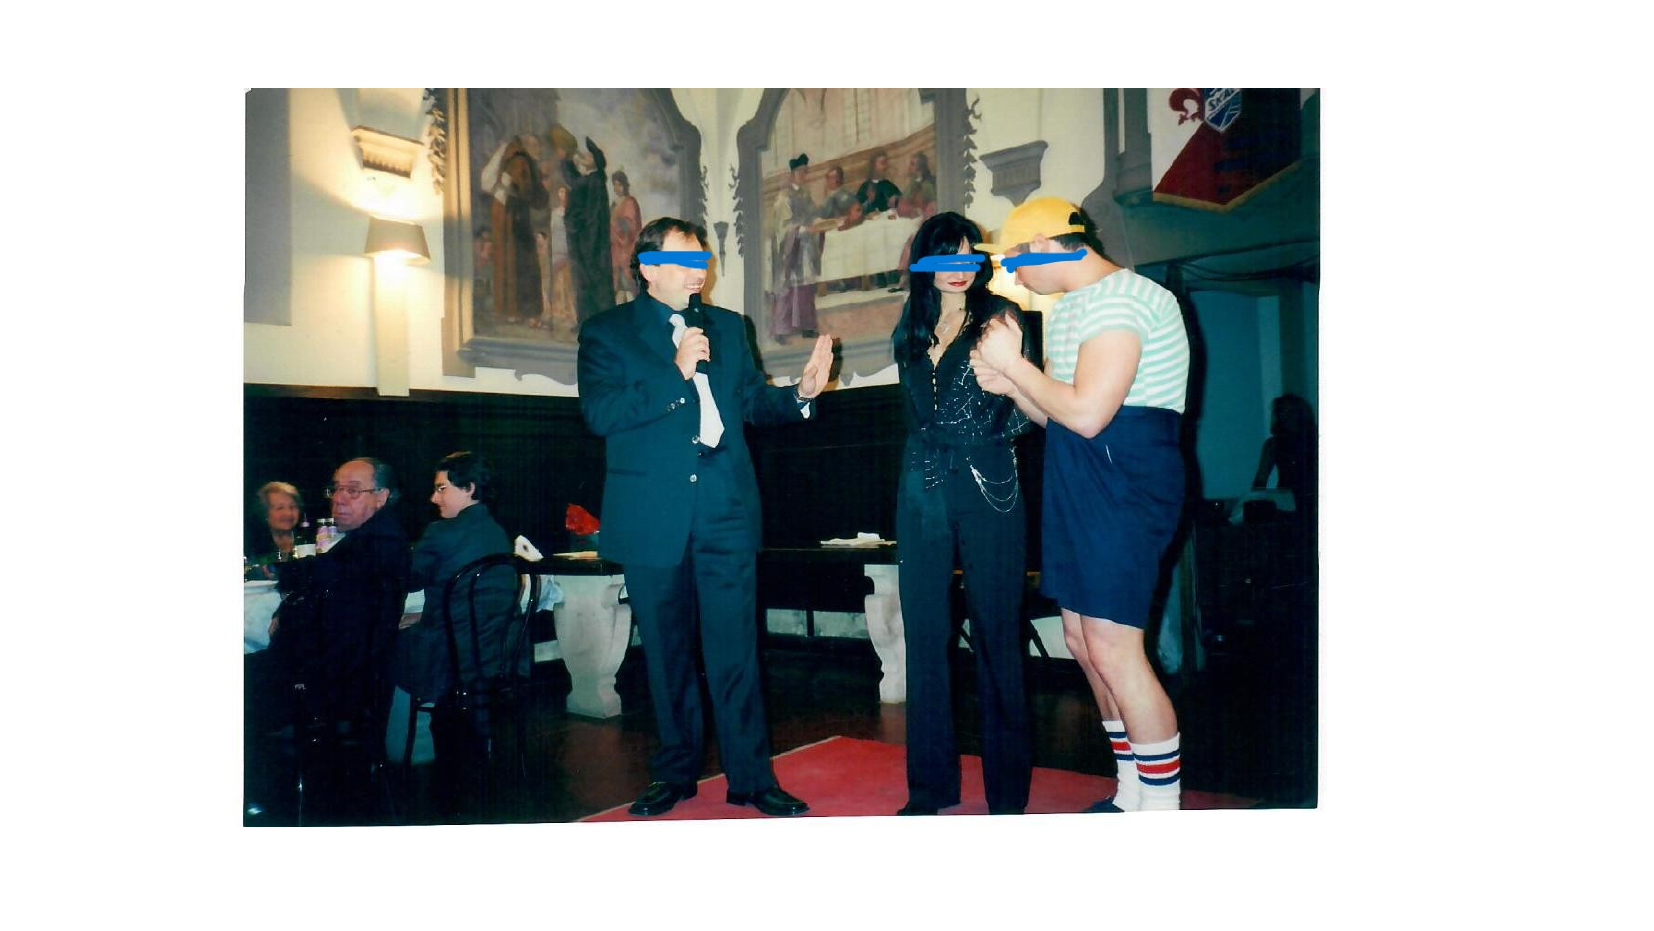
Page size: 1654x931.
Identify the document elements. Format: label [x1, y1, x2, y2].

picture [232, 88, 1327, 827]
